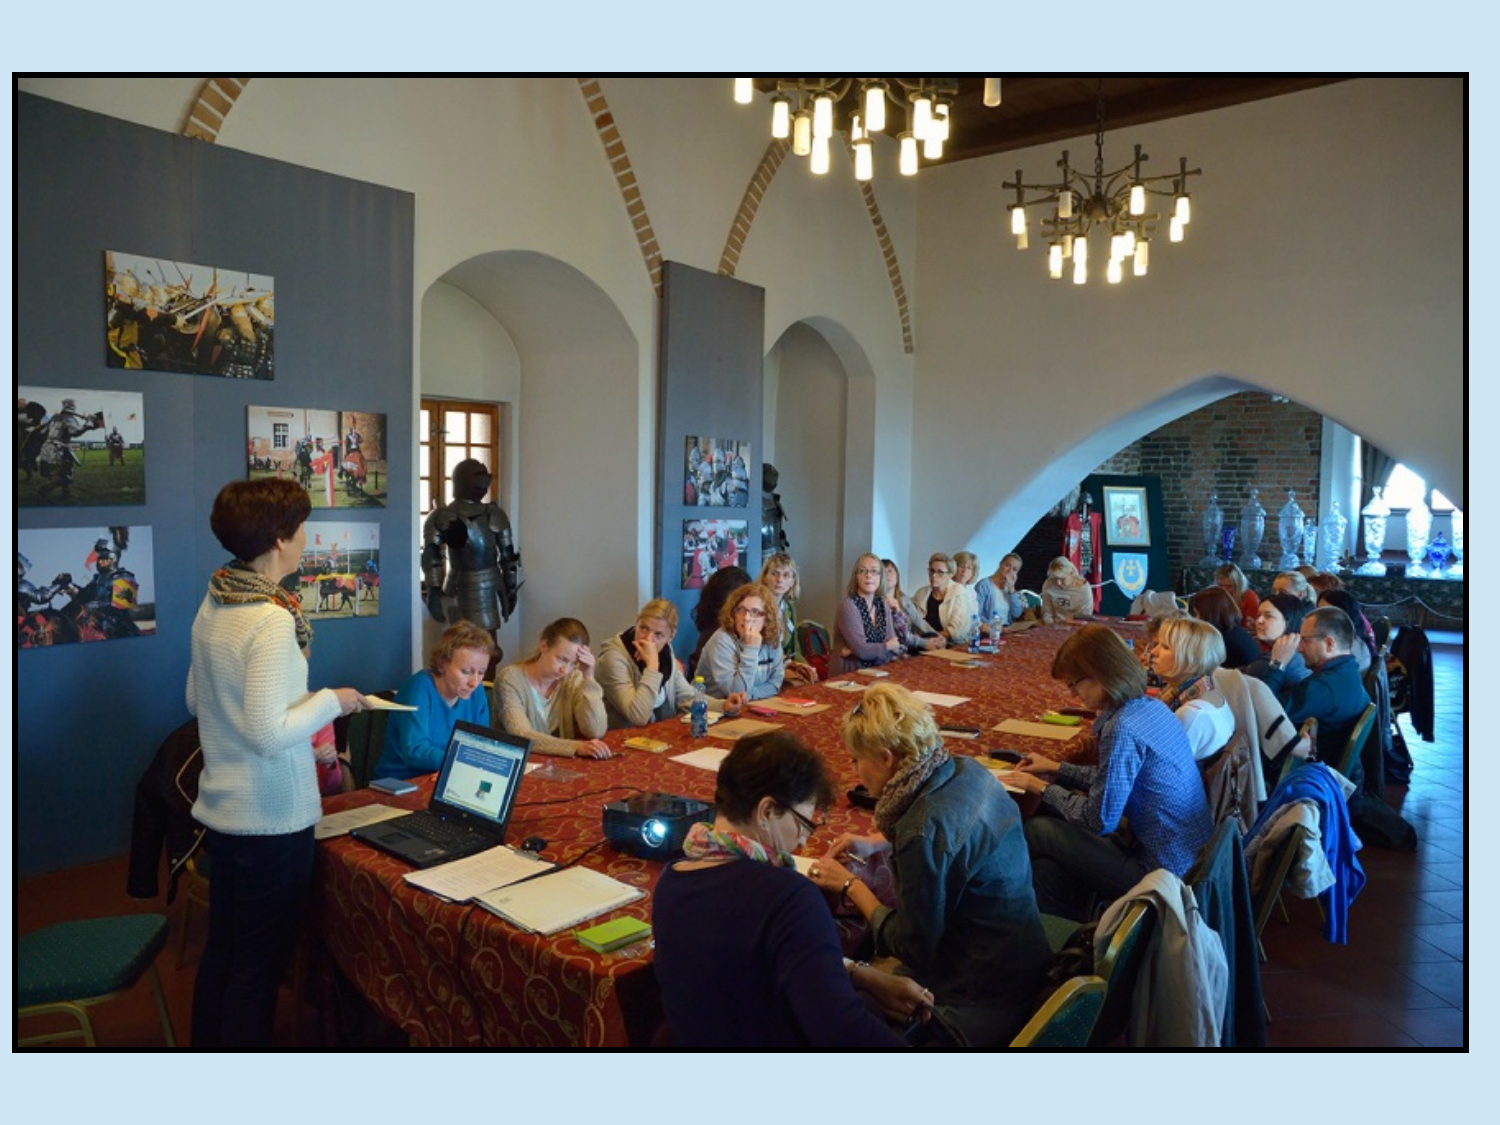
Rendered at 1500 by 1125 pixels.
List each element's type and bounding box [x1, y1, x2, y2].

picture [18, 78, 1463, 1047]
